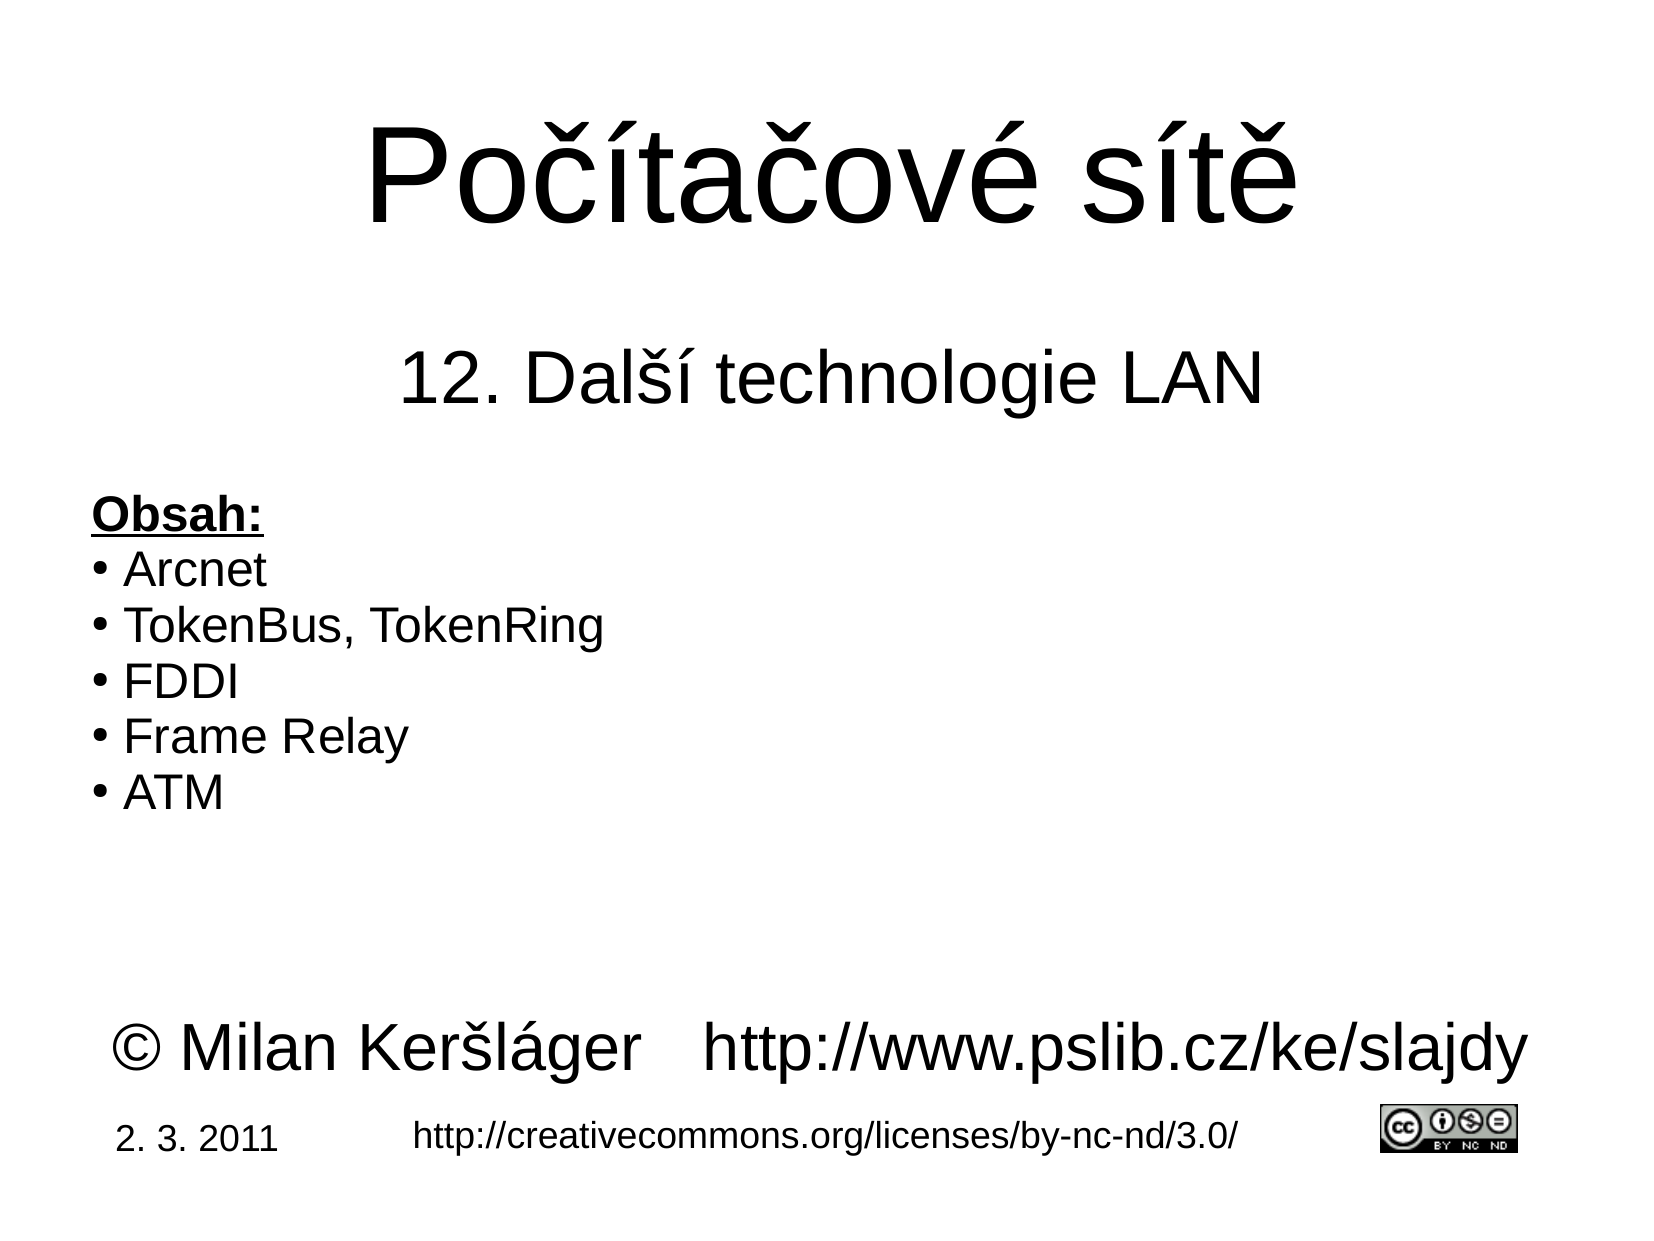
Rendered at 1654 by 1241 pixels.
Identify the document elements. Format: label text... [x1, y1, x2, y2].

text_box Obsah: Arcnet TokenBus, TokenRing FDDI Frame Relay ATM [76, 478, 1583, 828]
picture [1380, 1104, 1518, 1153]
text_box 2.3.2011 [100, 1110, 337, 1168]
list © Milan Keršláger http://www.pslib.cz/ke/slajdy [76, 1009, 1565, 1087]
title Počítačové sítě 12. Další technologie LAN [88, 56, 1577, 461]
text_box http://creativecommons.org/licenses/by-nc-nd/3.0/ [339, 1107, 1313, 1165]
